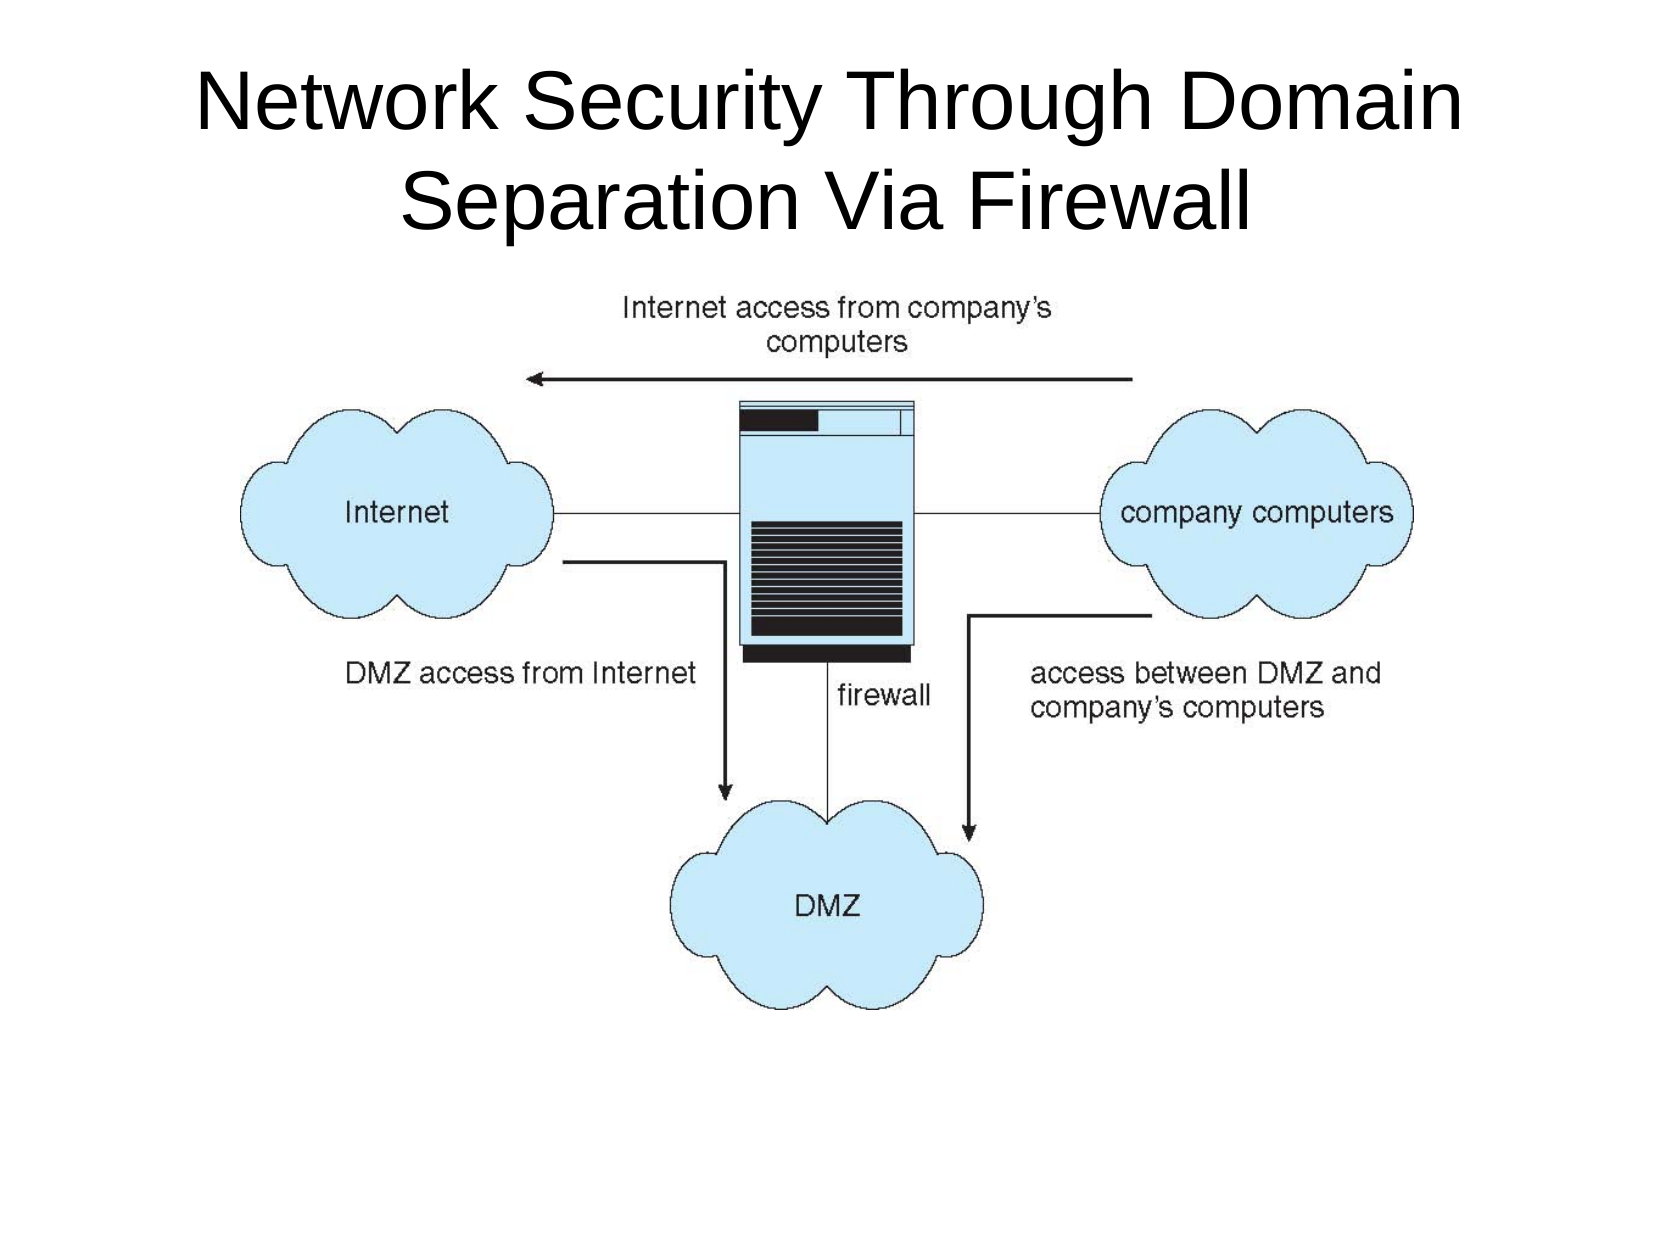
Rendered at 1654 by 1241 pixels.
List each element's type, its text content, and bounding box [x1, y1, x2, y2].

picture [240, 290, 1414, 1010]
title Network Security Through Domain Separation Via Firewall [82, 35, 1571, 257]
